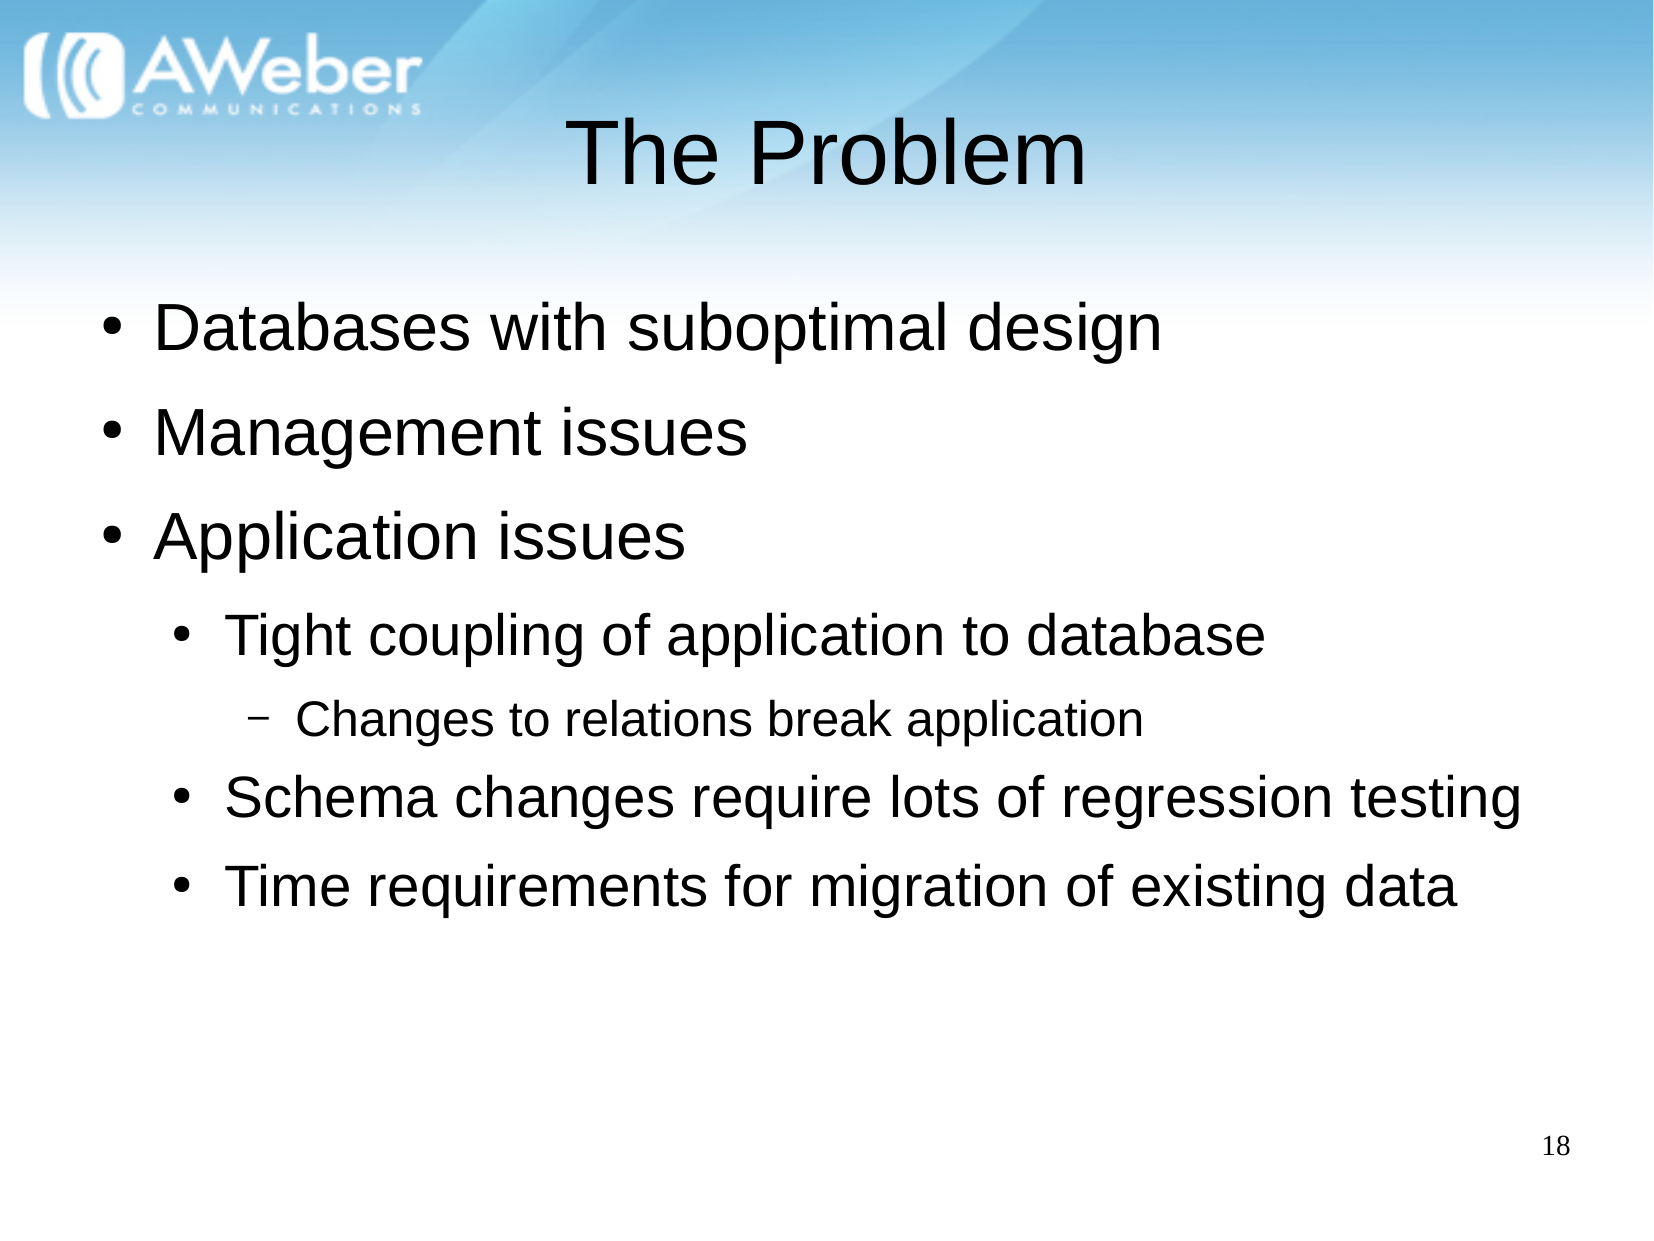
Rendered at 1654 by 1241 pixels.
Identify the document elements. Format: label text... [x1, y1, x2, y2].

list Databases with suboptimal design Management issues Application issues Tight coupling of application to database Changes to relations break application Schema changes require lots of regression testing Time requirements for migration of existing data [82, 290, 1571, 1109]
title The Problem [82, 49, 1571, 257]
picture [0, 0, 1654, 376]
